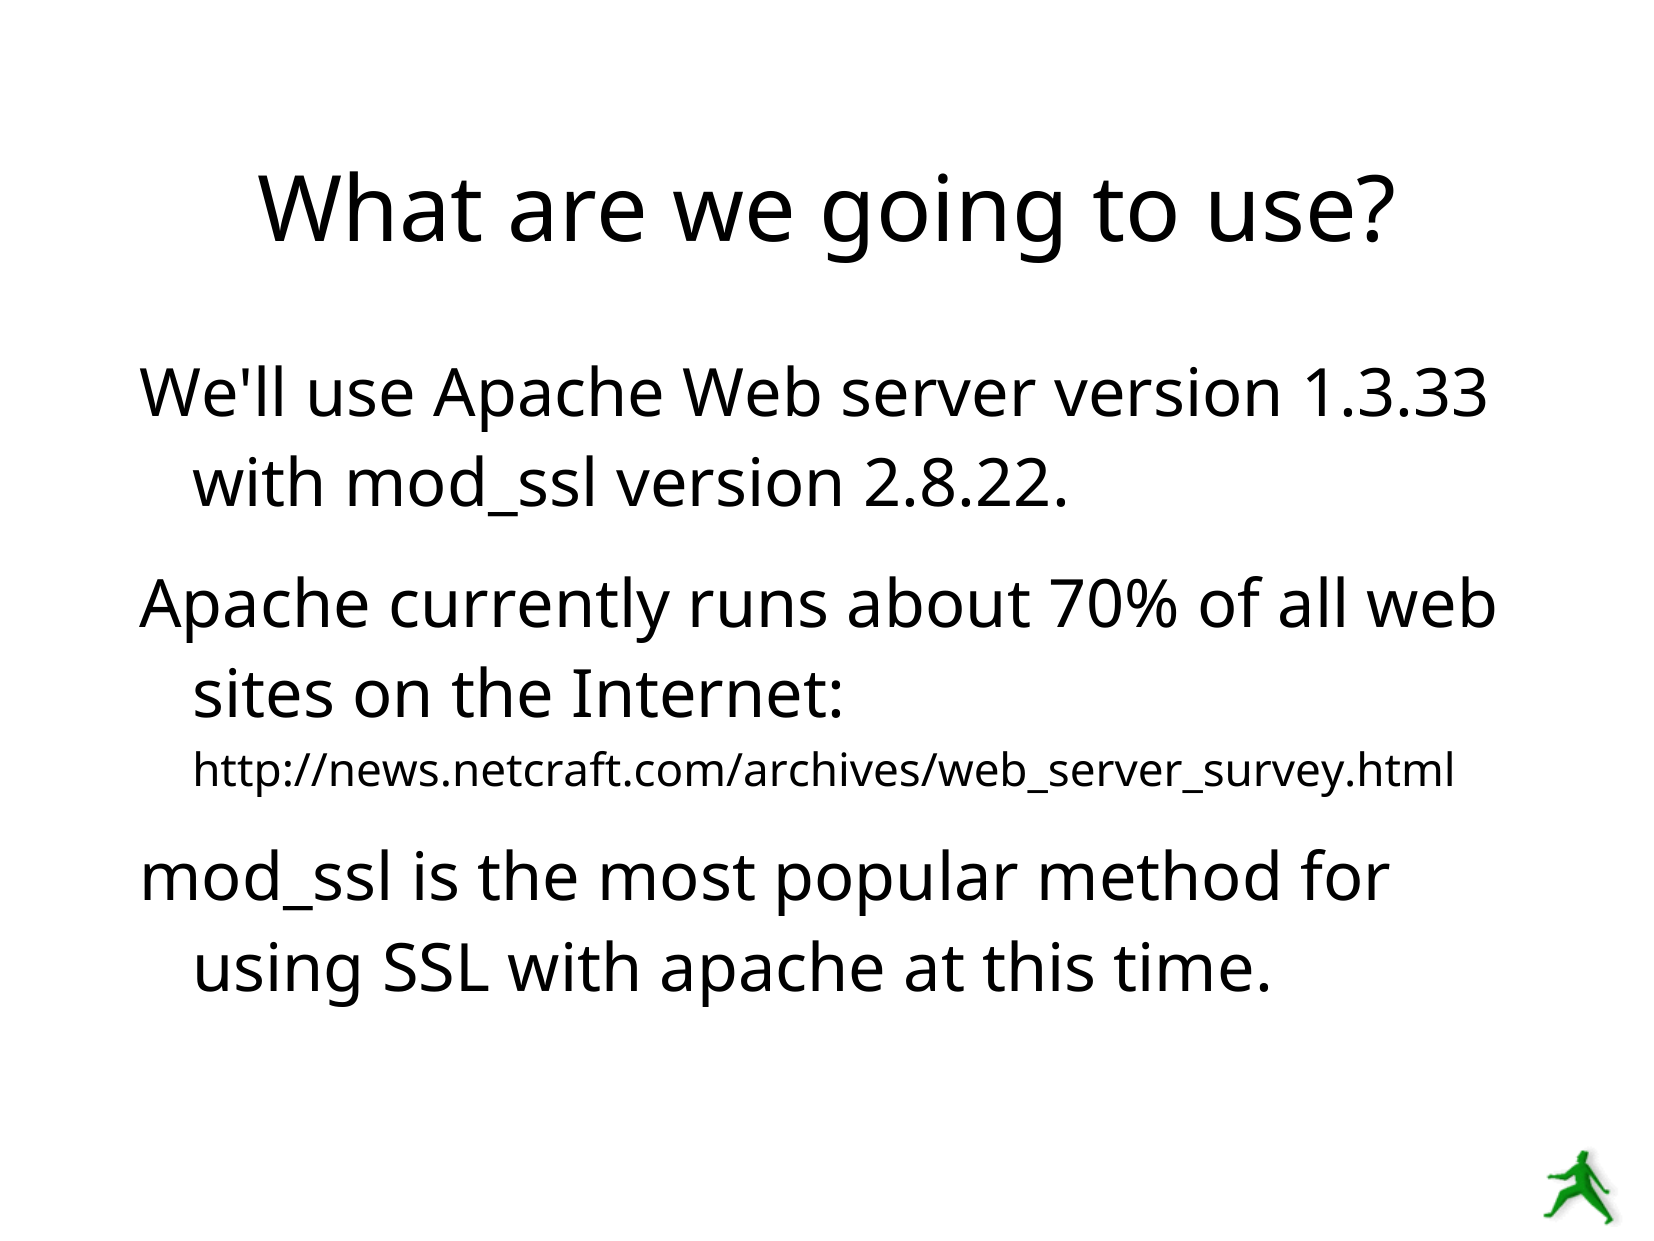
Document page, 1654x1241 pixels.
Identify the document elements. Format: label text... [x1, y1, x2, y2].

list We'll use Apache Web server version 1.3.33 with mod_ssl version 2.8.22. Apache currently runs about 70% of all web sites on the Internet: http://news.netcraft.com/archives/web_server_survey.html mod_ssl is the most popular method for using SSL with apache at this time. [121, 344, 1534, 1127]
title What are we going to use? [121, 102, 1534, 311]
picture [1541, 1135, 1634, 1227]
